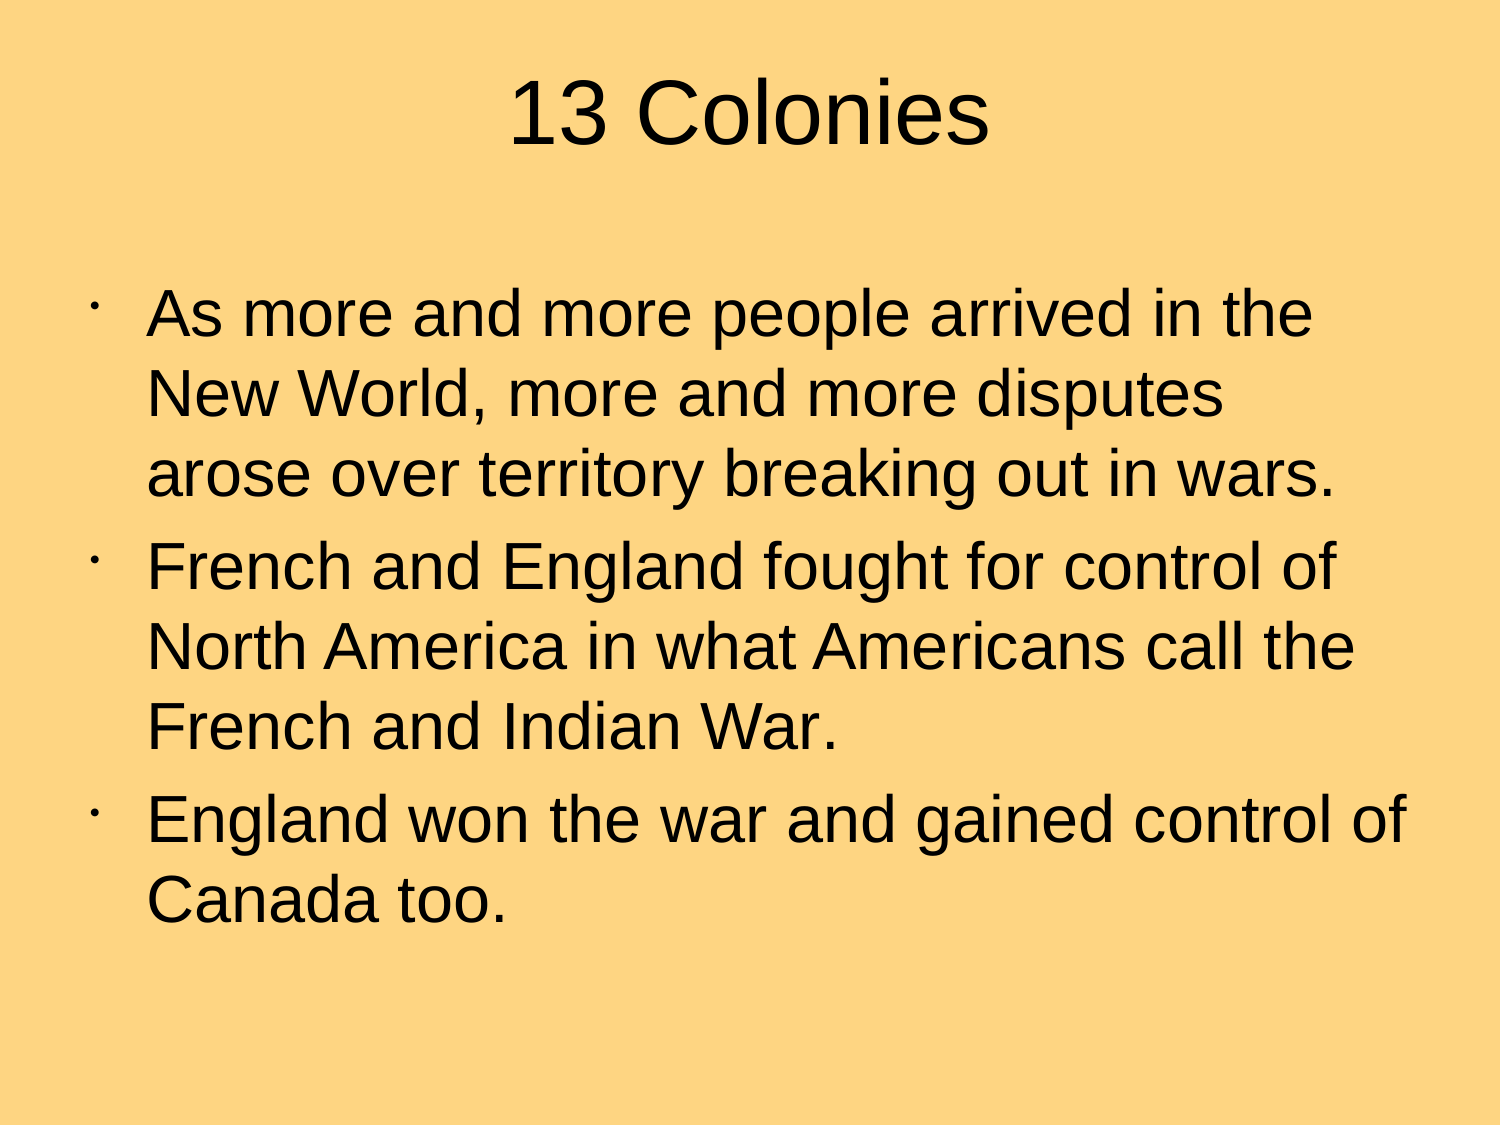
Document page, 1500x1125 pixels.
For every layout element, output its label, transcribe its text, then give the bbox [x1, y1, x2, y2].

list As more and more people arrived in the New World, more and more disputes arose over territory breaking out in wars. French and England fought for control of North America in what Americans call the French and Indian War. England won the war and gained control of Canada too. [75, 262, 1425, 1005]
title 13 Colonies [75, 45, 1425, 233]
